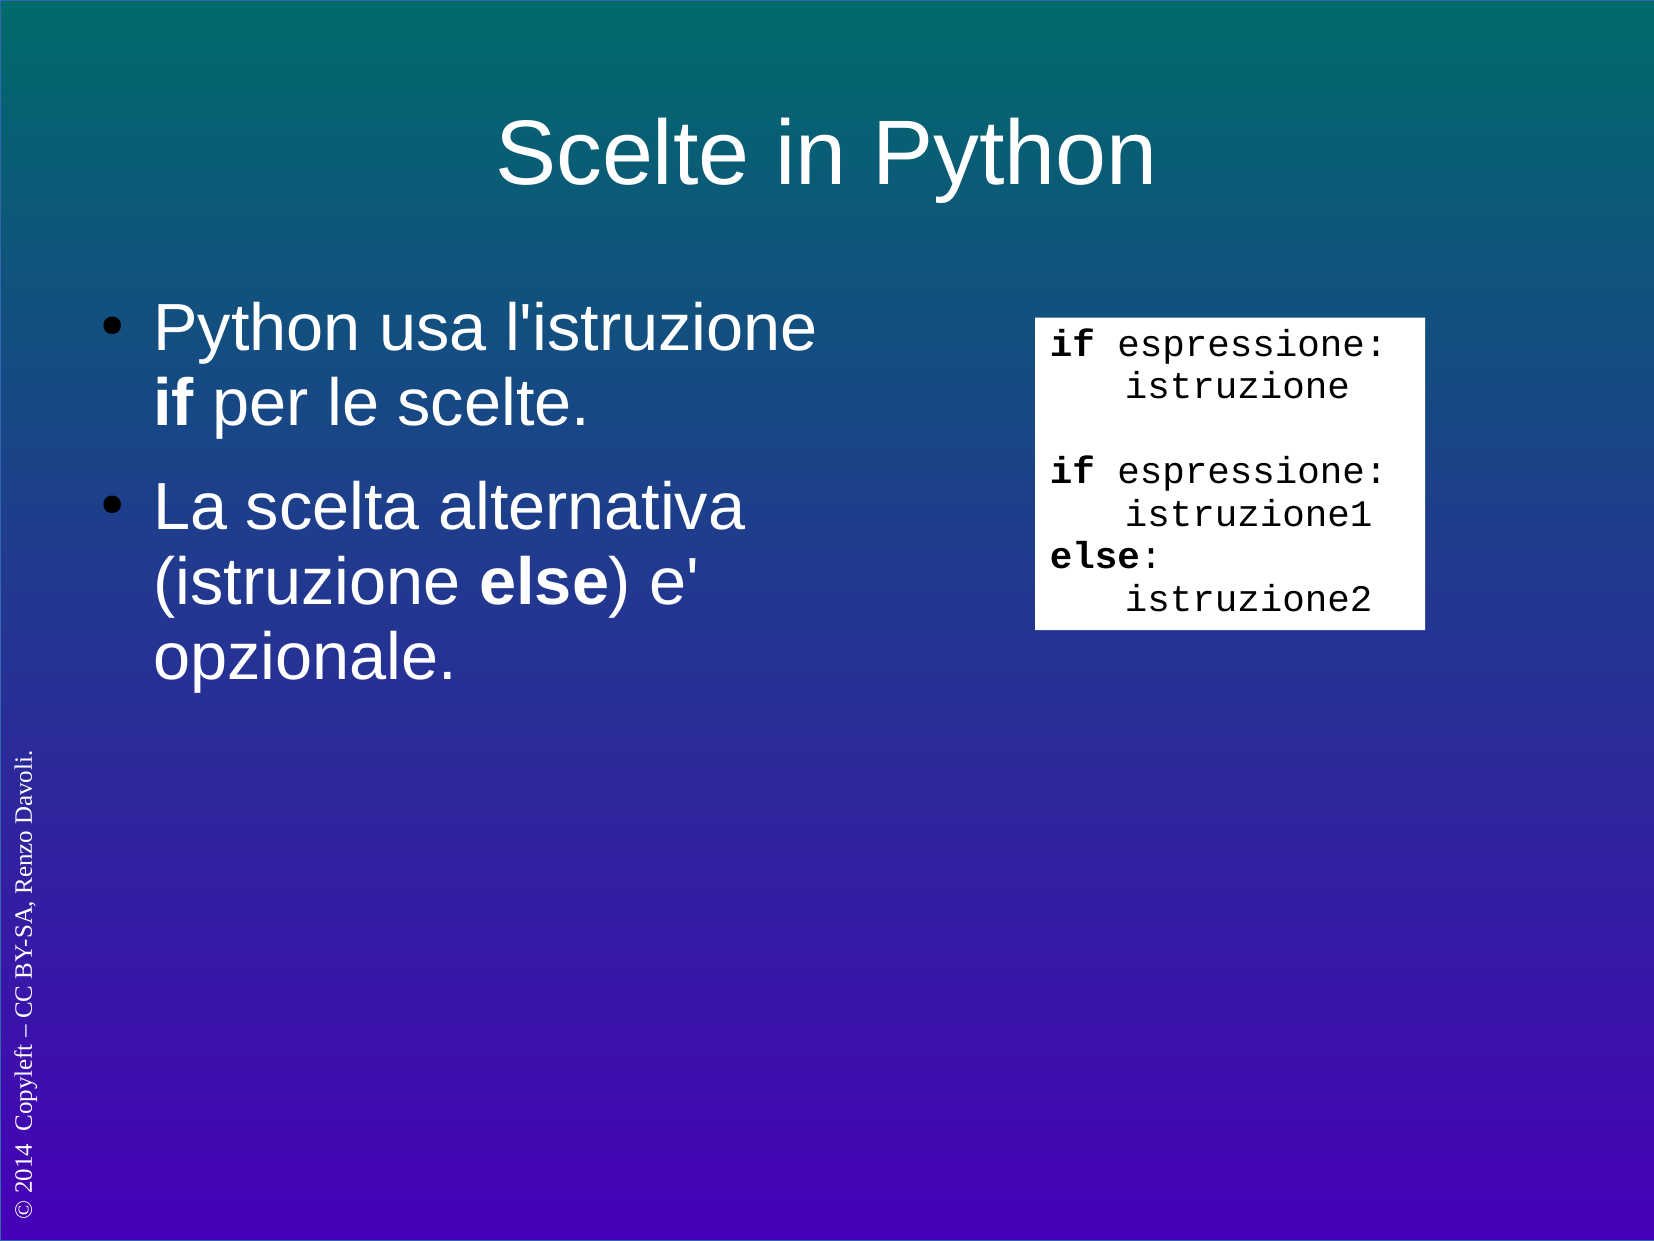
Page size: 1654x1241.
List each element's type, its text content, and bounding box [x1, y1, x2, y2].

text_box if espressione: istruzione if espressione: istruzione1 else: istruzione2 [1035, 317, 1426, 631]
title Scelte in Python [82, 49, 1571, 257]
list Python usa l'istruzione if per le scelte. La scelta alternativa (istruzione else) e' opzionale. [82, 290, 871, 1141]
